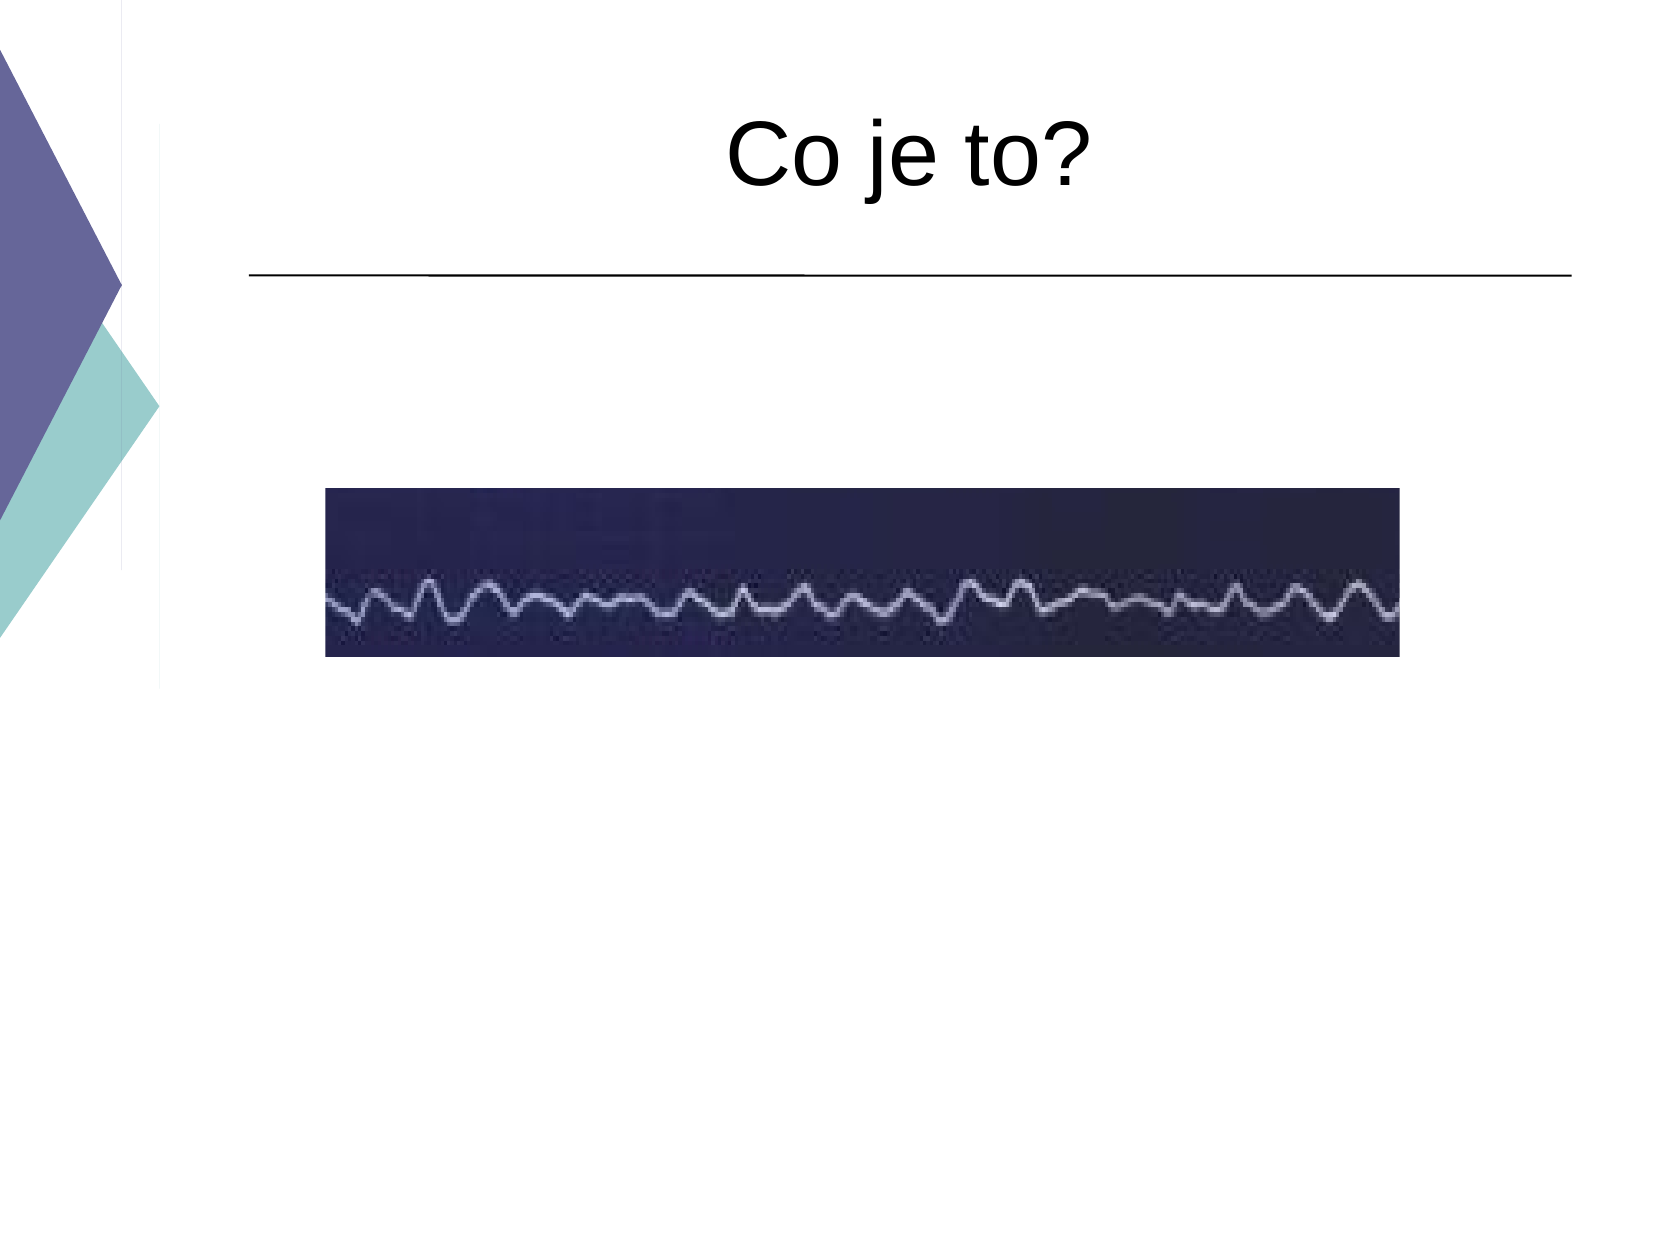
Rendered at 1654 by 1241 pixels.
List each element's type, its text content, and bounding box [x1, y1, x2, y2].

title Co je to? [247, 45, 1570, 261]
picture [325, 488, 1400, 657]
